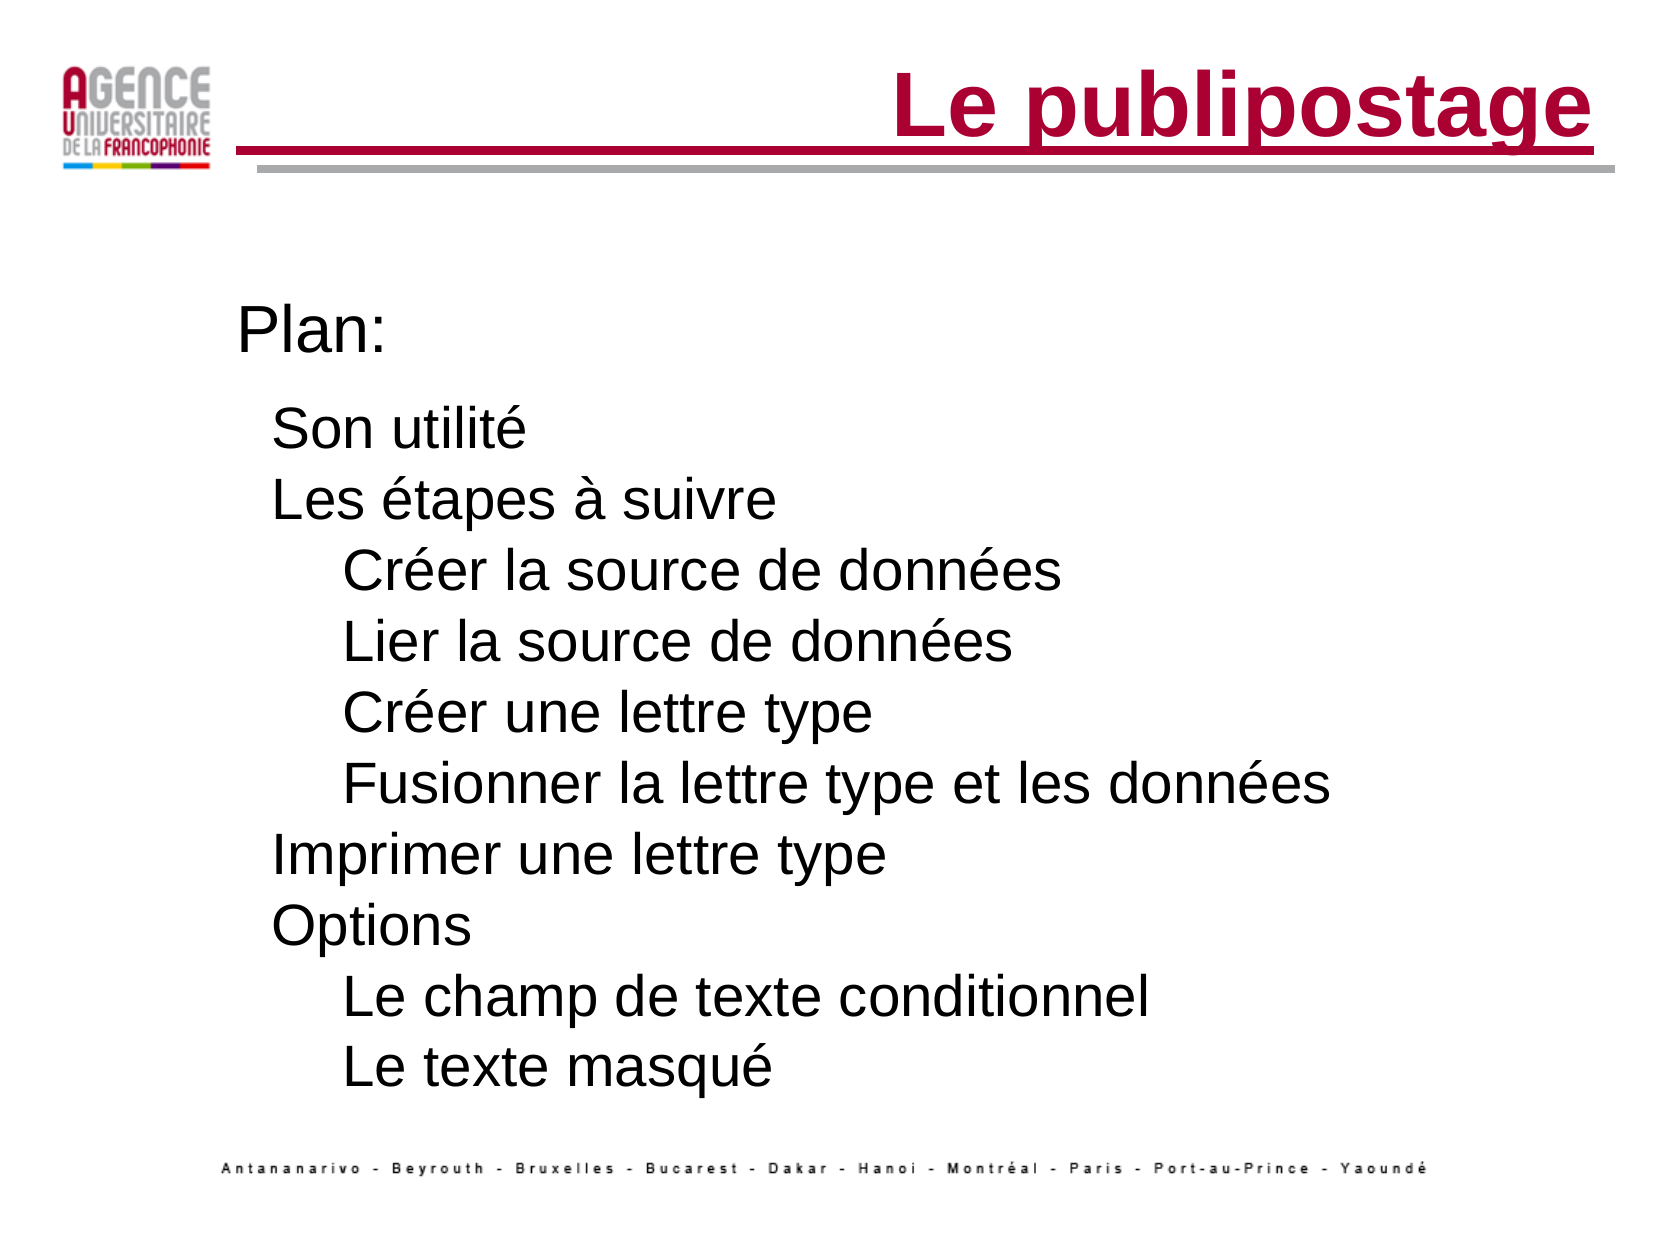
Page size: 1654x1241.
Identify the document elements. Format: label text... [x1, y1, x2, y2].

subtitle Plan: Son utilité Les étapes à suivre Créer la source de données Lier la source de données Créer une lettre type Fusionner la lettre type et les données Imprimer une lettre type Options Le champ de texte conditionnel Le texte masqué [236, 241, 1595, 1150]
picture [29, 29, 1625, 1241]
title Le publipostage [236, 53, 1595, 157]
